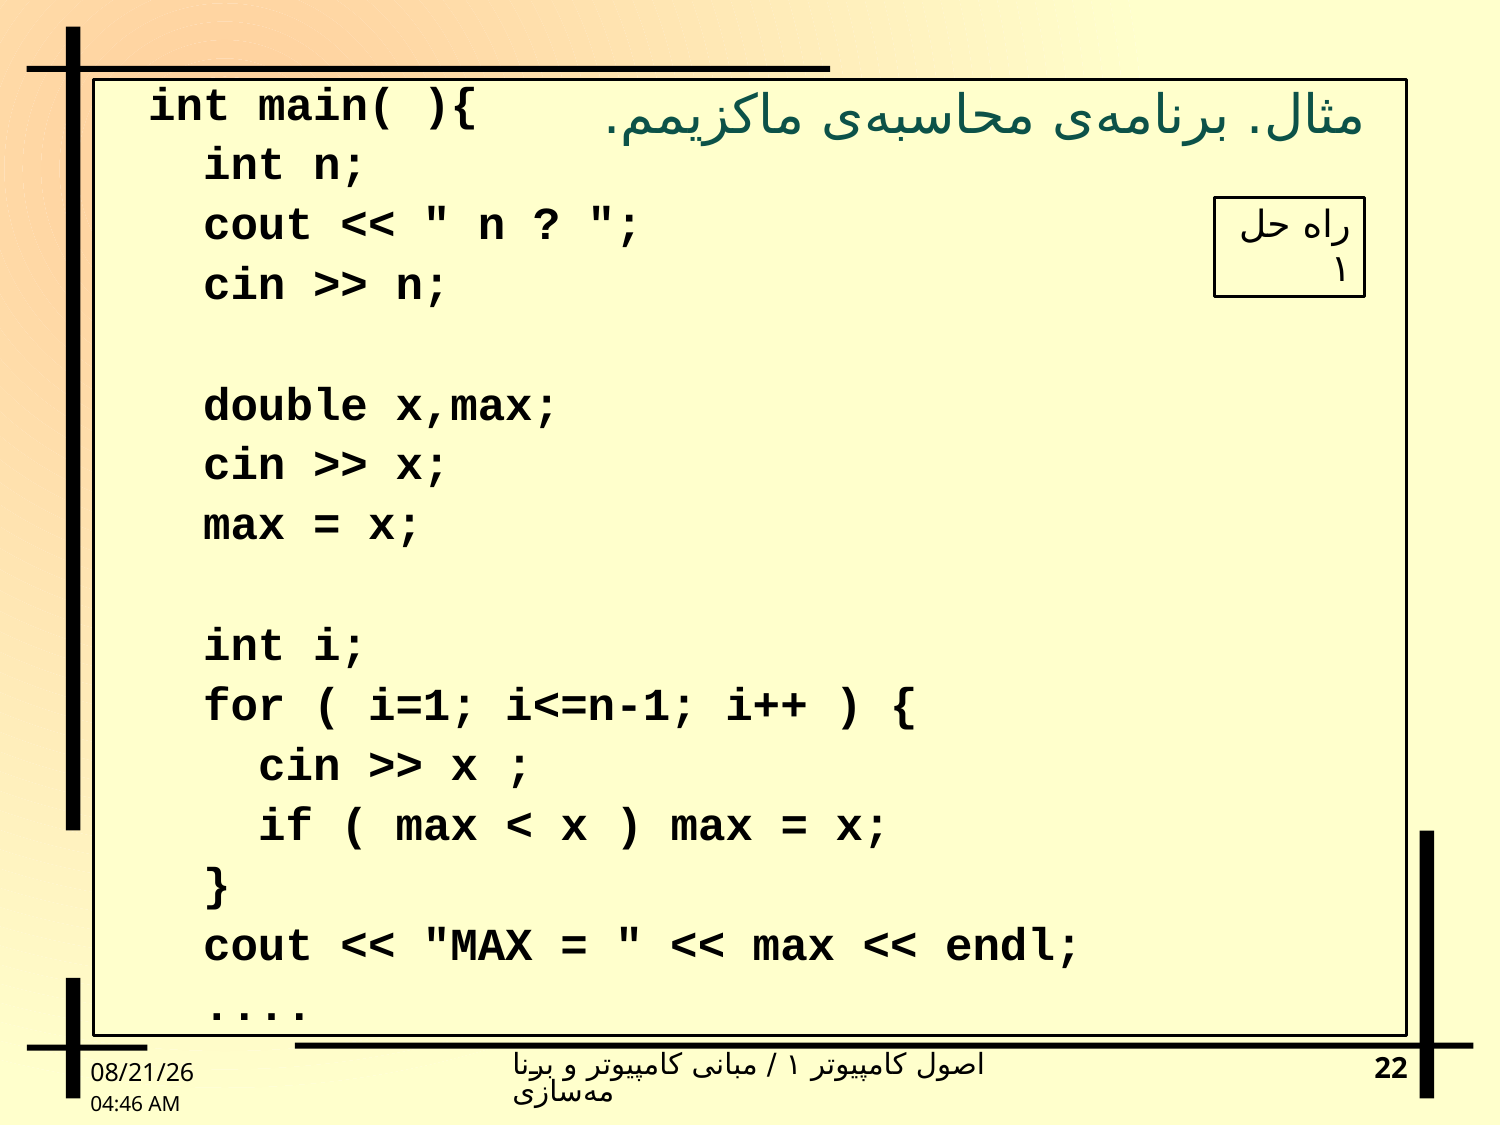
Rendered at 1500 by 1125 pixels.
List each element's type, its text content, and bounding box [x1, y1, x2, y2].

text_box راه حل ۱ [1214, 197, 1365, 271]
list int main( ){ int n; cout << " n ? "; cin >> n; double x,max; cin >> x; max = x; int i; for ( i=1; i<=n-1; i++ ) { cin >> x ; if ( max < x ) max = x; } cout << "MAX = " << max << endl; .... [93, 79, 1407, 1036]
list مثال. برنامه‌ی محاسبه‌ی ماکزیمم. [129, 83, 1419, 182]
